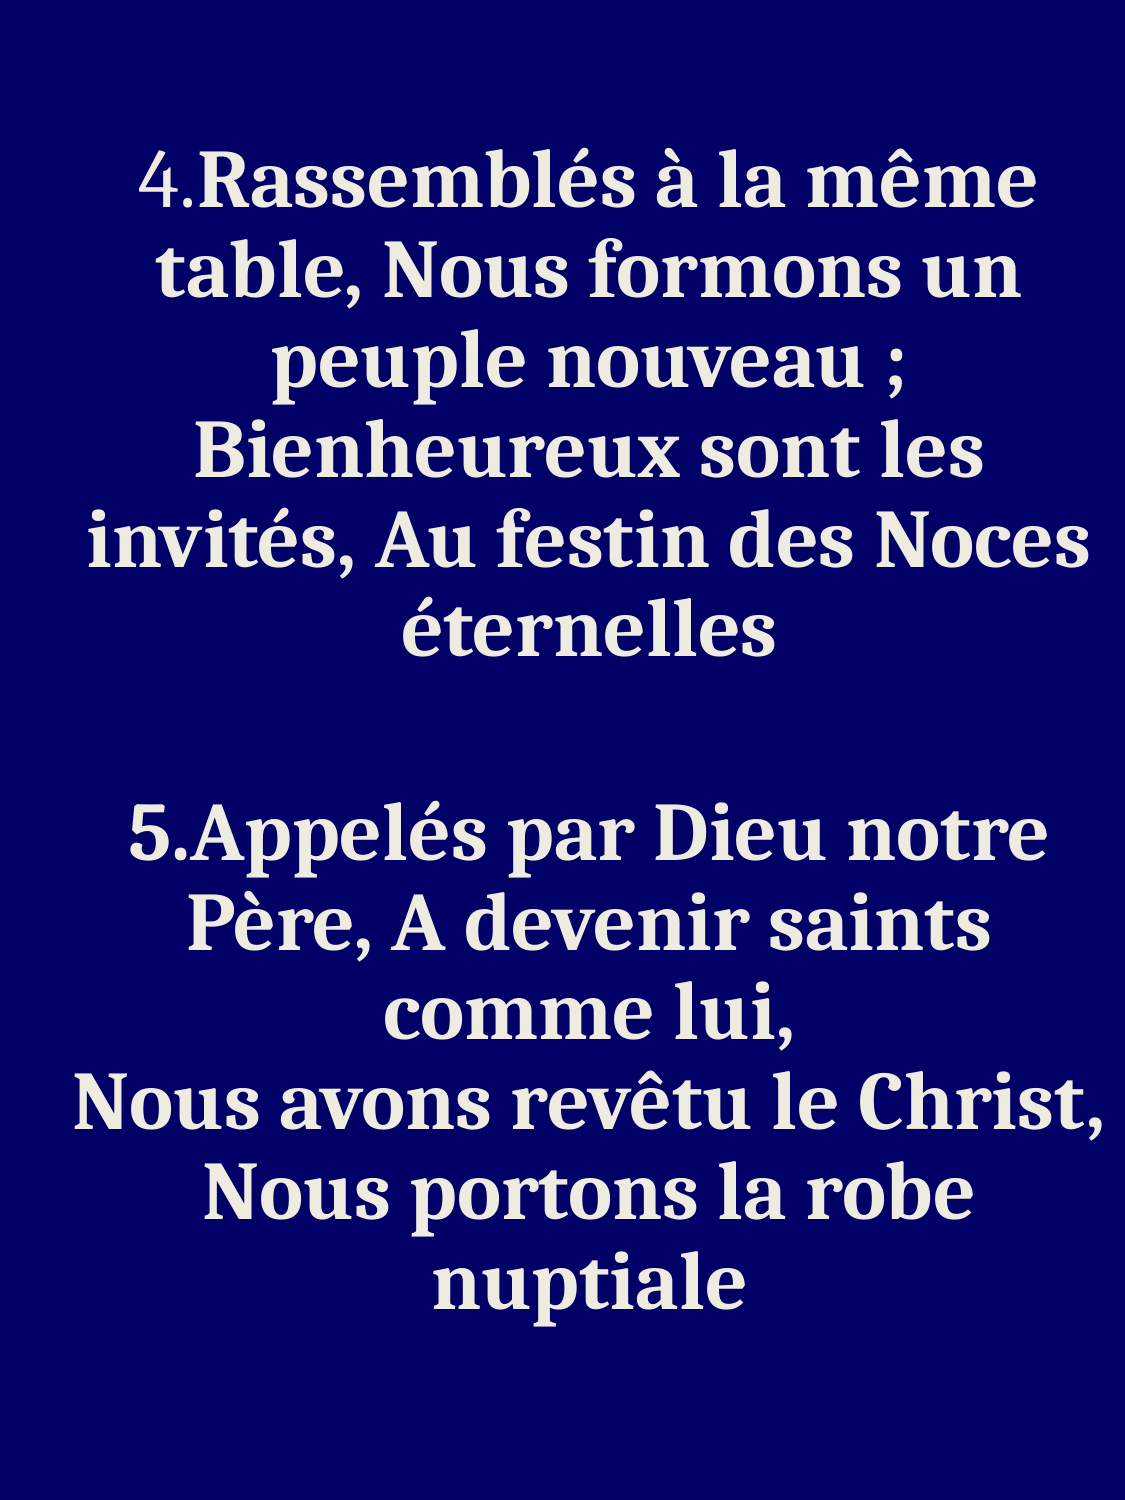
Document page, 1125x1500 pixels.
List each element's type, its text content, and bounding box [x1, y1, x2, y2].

list 4.Rassemblés à la même table, Nous formons un peuple nouveau ; Bienheureux sont les invités, Au festin des Noces éternelles 5.Appelés par Dieu notre Père, A devenir saints comme lui, Nous avons revêtu le Christ, Nous portons la robe nuptiale [54, 47, 1125, 1500]
